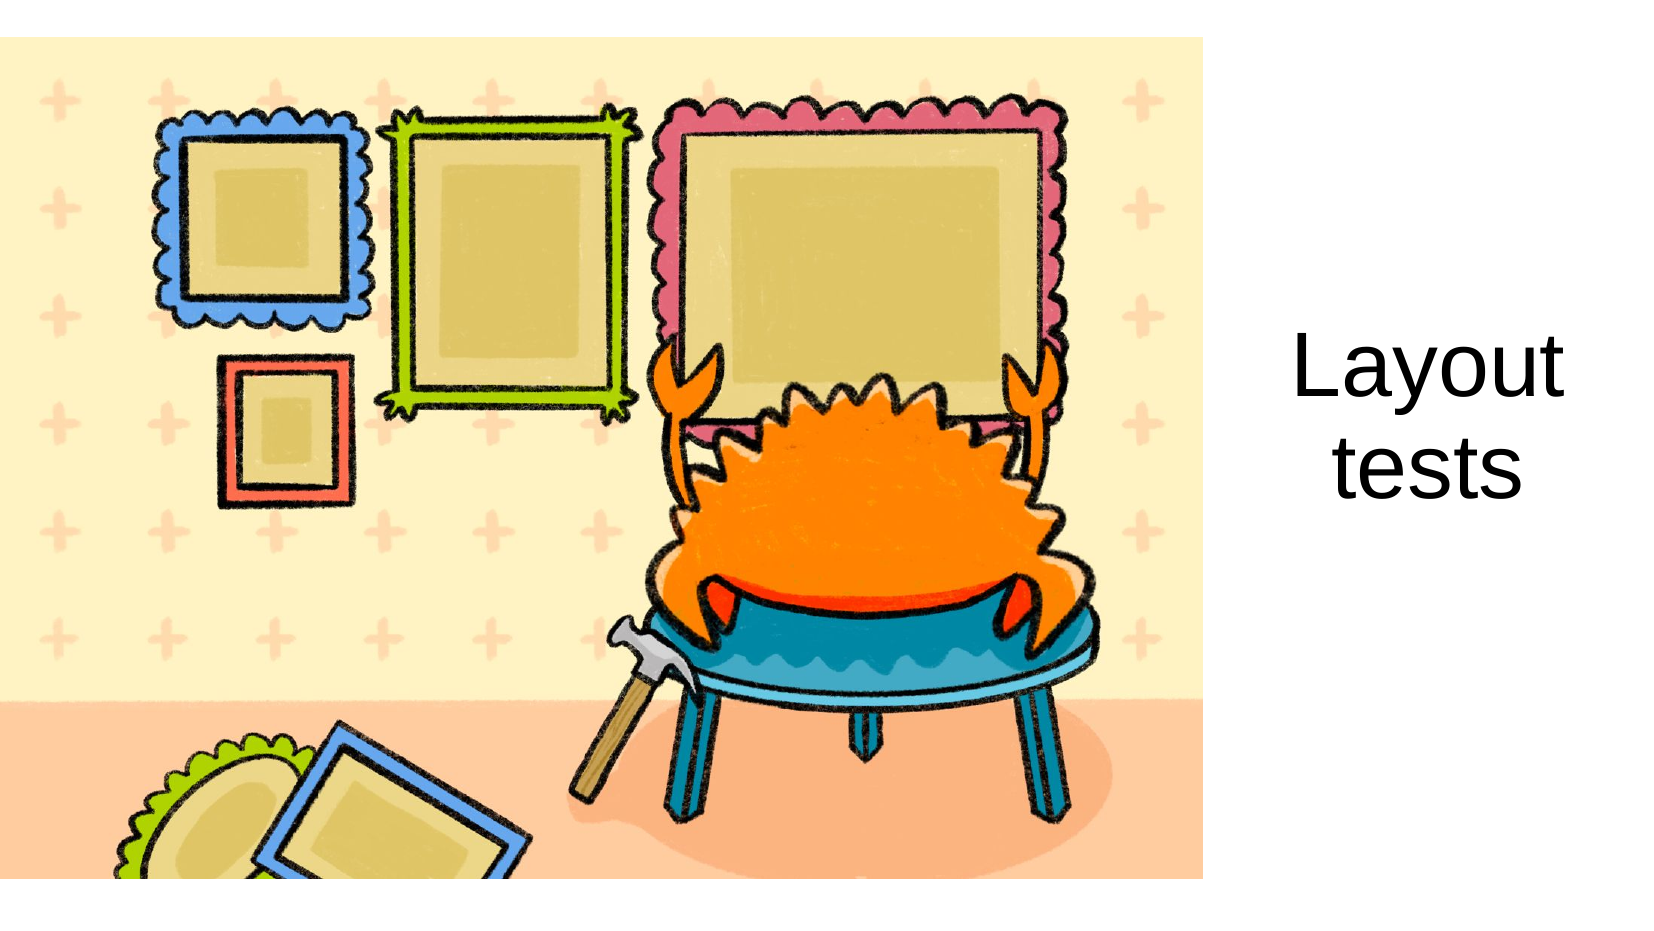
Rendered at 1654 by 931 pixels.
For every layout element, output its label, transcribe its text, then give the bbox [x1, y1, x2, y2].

title Layout tests [1203, 313, 1654, 519]
picture [0, 37, 1203, 879]
